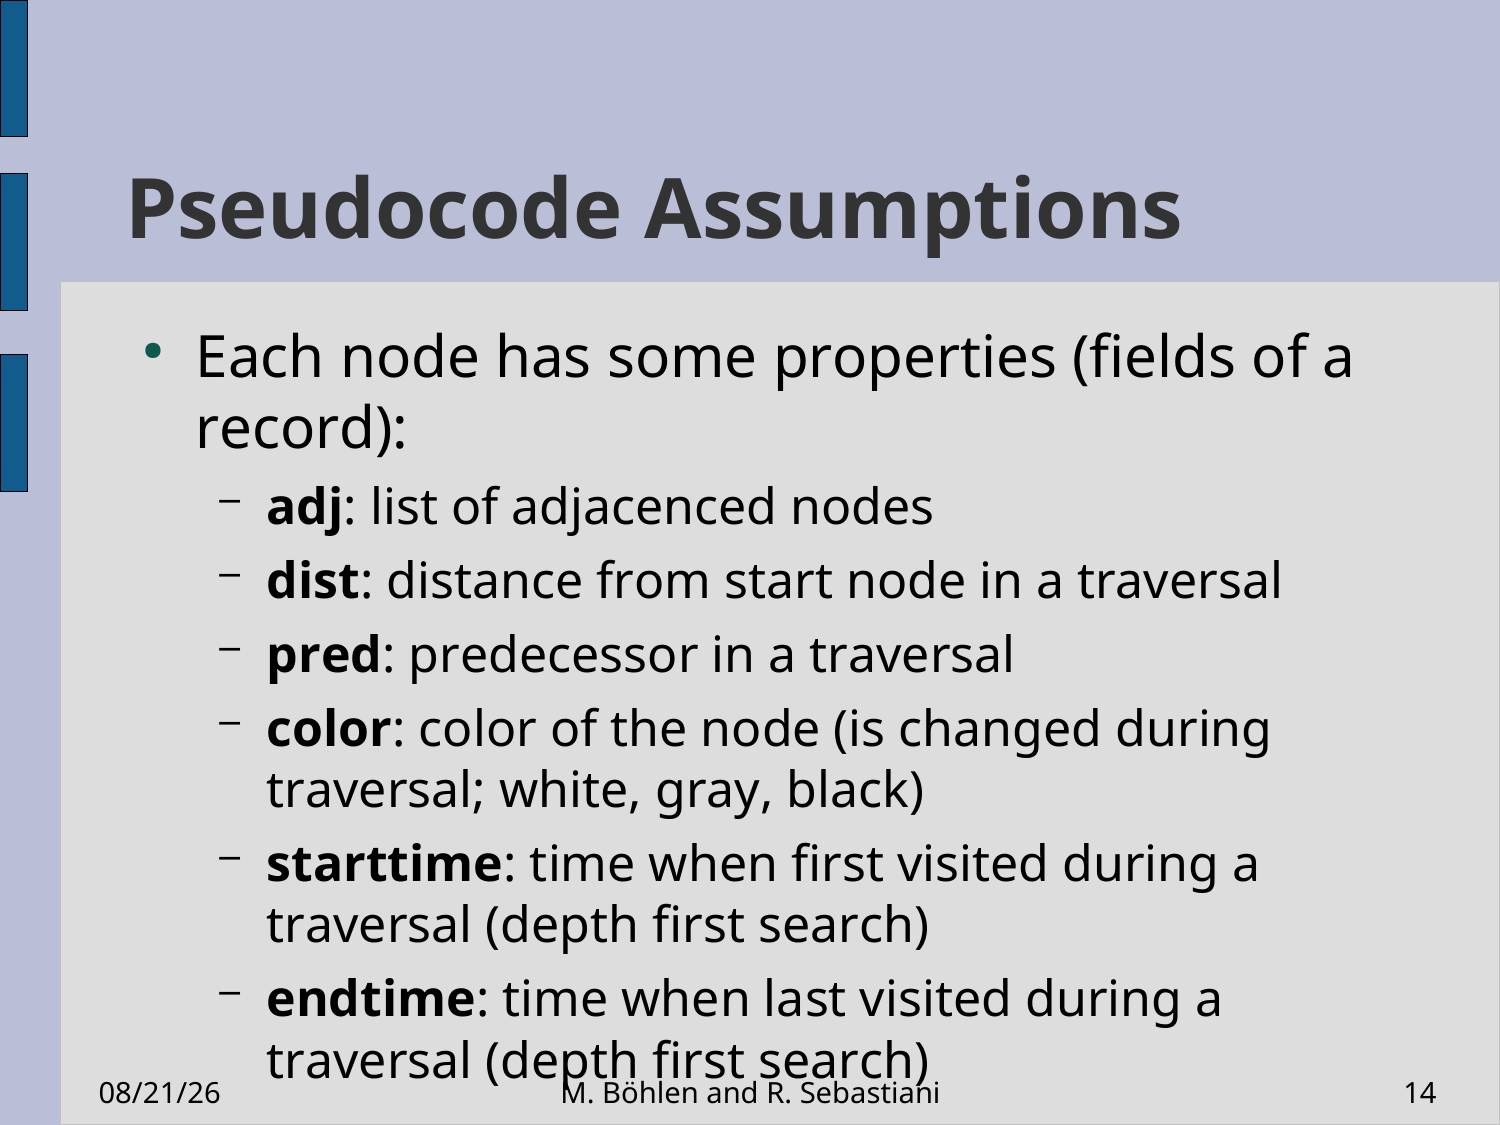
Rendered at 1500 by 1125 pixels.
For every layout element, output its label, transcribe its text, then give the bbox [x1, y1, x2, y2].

title Pseudocode Assumptions [110, 67, 1392, 271]
list Each node has some properties (fields of a record): adj: list of adjacenced nodes dist: distance from start node in a traversal pred: predecessor in a traversal color: color of the node (is changed during traversal; white, gray, black) starttime: time when first visited during a traversal (depth first search) endtime: time when last visited during a traversal (depth first search) [110, 312, 1392, 1037]
